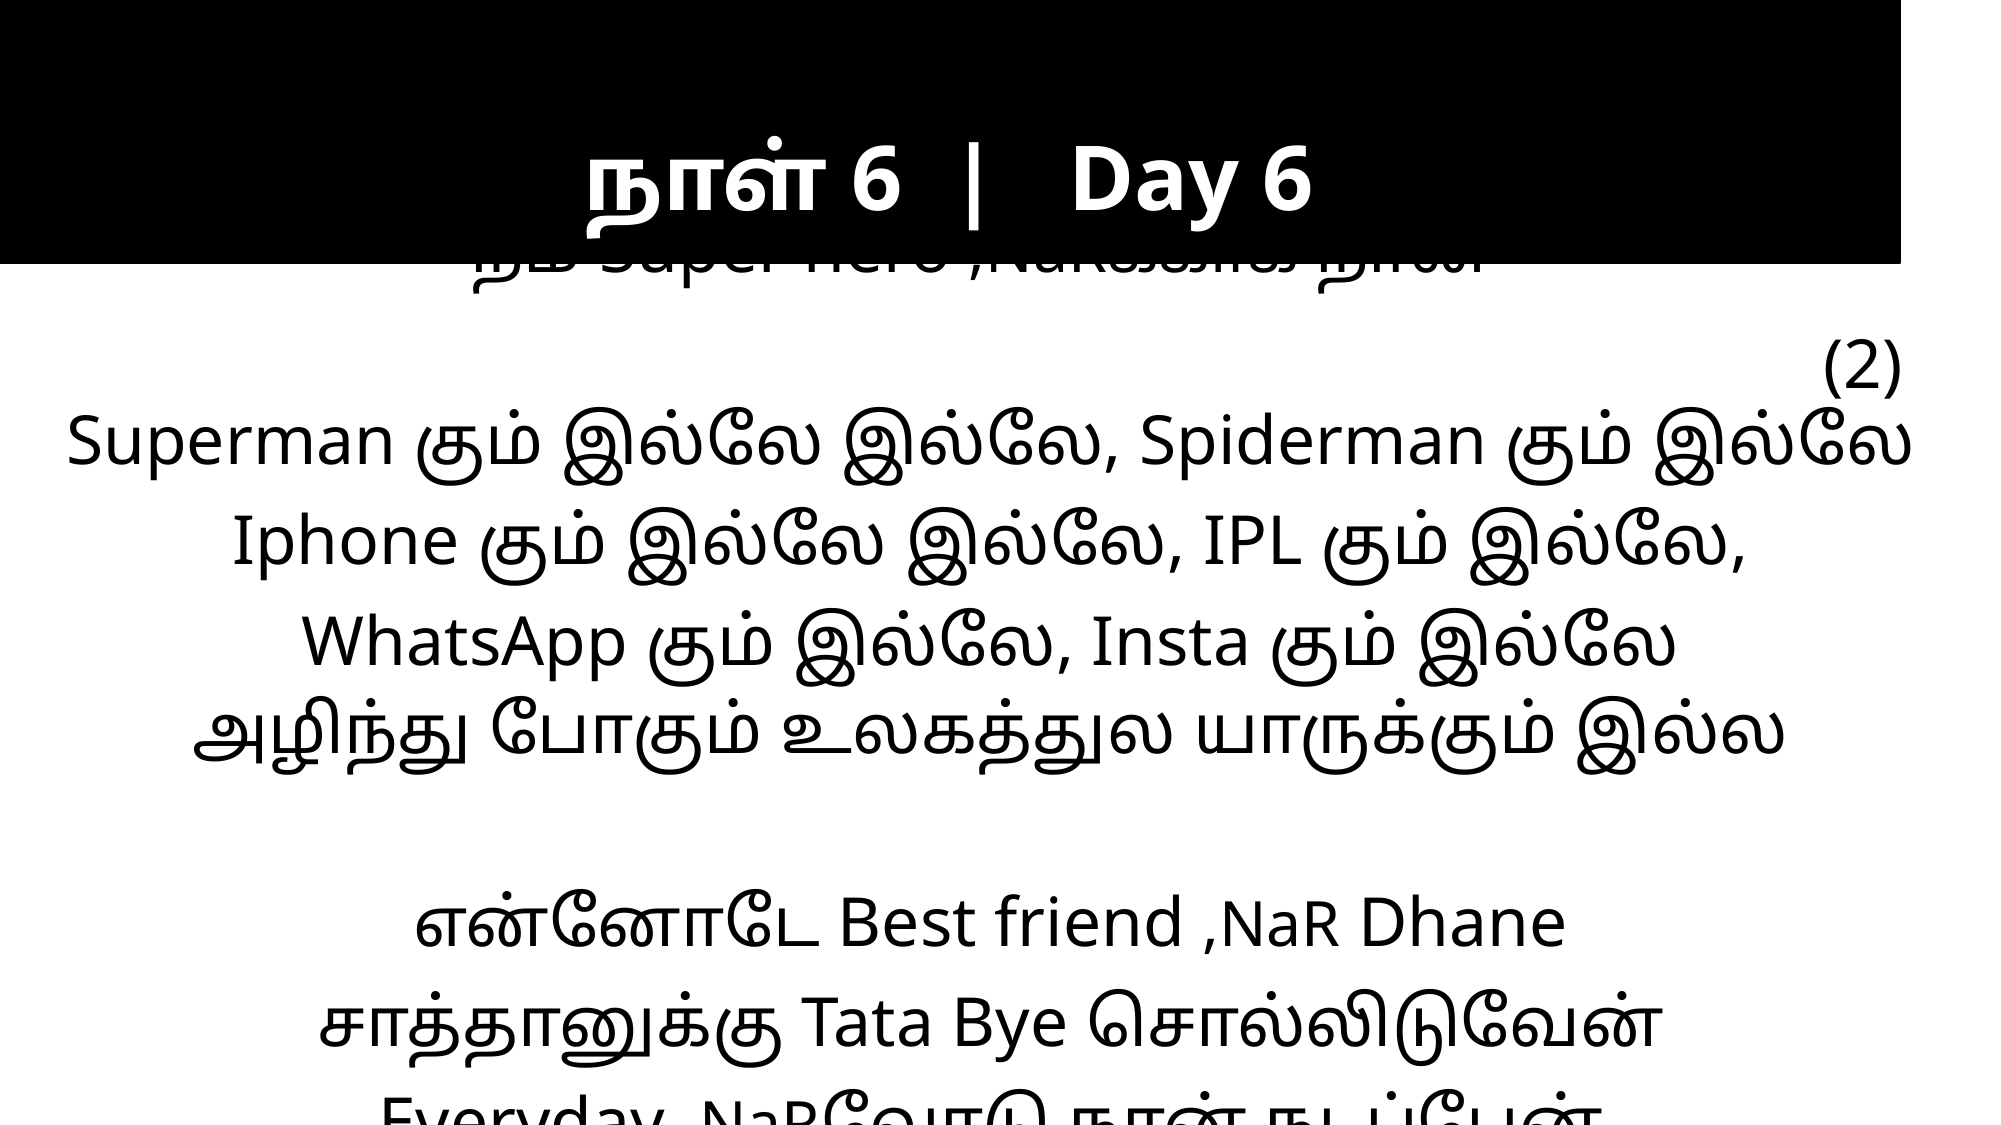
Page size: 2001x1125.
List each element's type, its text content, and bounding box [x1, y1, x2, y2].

text_box (2) [1712, 327, 2000, 396]
subtitle யாருக்காக நீ தம்பி, யாருக்காக நான் நம் Super hero ,NaRக்காக நான் Superman கும் இல்லே இல்லே, Spiderman கும் இல்லே Iphone கும் இல்லே இல்லே, IPL கும் இல்லே, WhatsApp கும் இல்லே, Insta கும் இல்லே அழிந்து போகும் உலகத்துல யாருக்கும் இல்ல என்னோடே Best friend ,NaR Dhane சாத்தானுக்கு Tata Bye சொல்லிடுவேன் Everyday ,NaRவோடு நான் நடப்பேன் என் வாழ்வை mtUf;fha; அர்பணிப்பேன் [0, 257, 1984, 1117]
text_box நாள் 6 | Day 6 [0, 0, 1900, 264]
